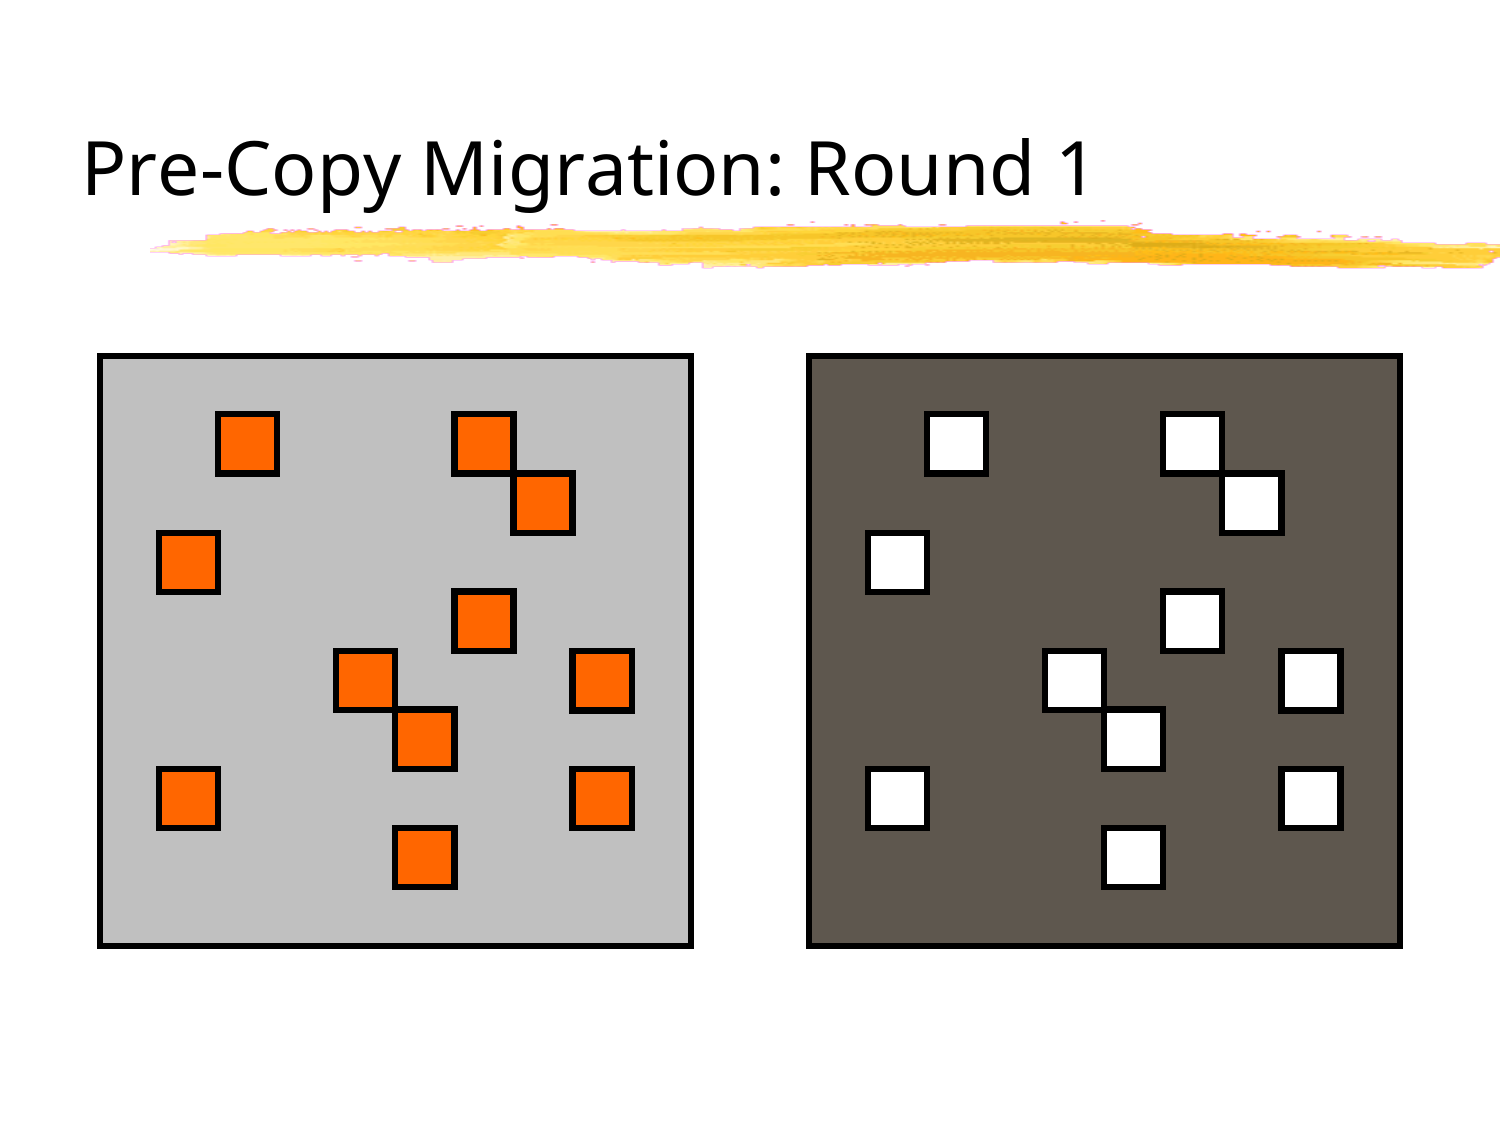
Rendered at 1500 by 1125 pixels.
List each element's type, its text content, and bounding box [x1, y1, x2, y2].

text_box [100, 355, 691, 947]
picture [150, 215, 1500, 279]
title Pre-Copy Migration: Round 1 [66, 37, 1342, 225]
text_box [809, 355, 1400, 947]
